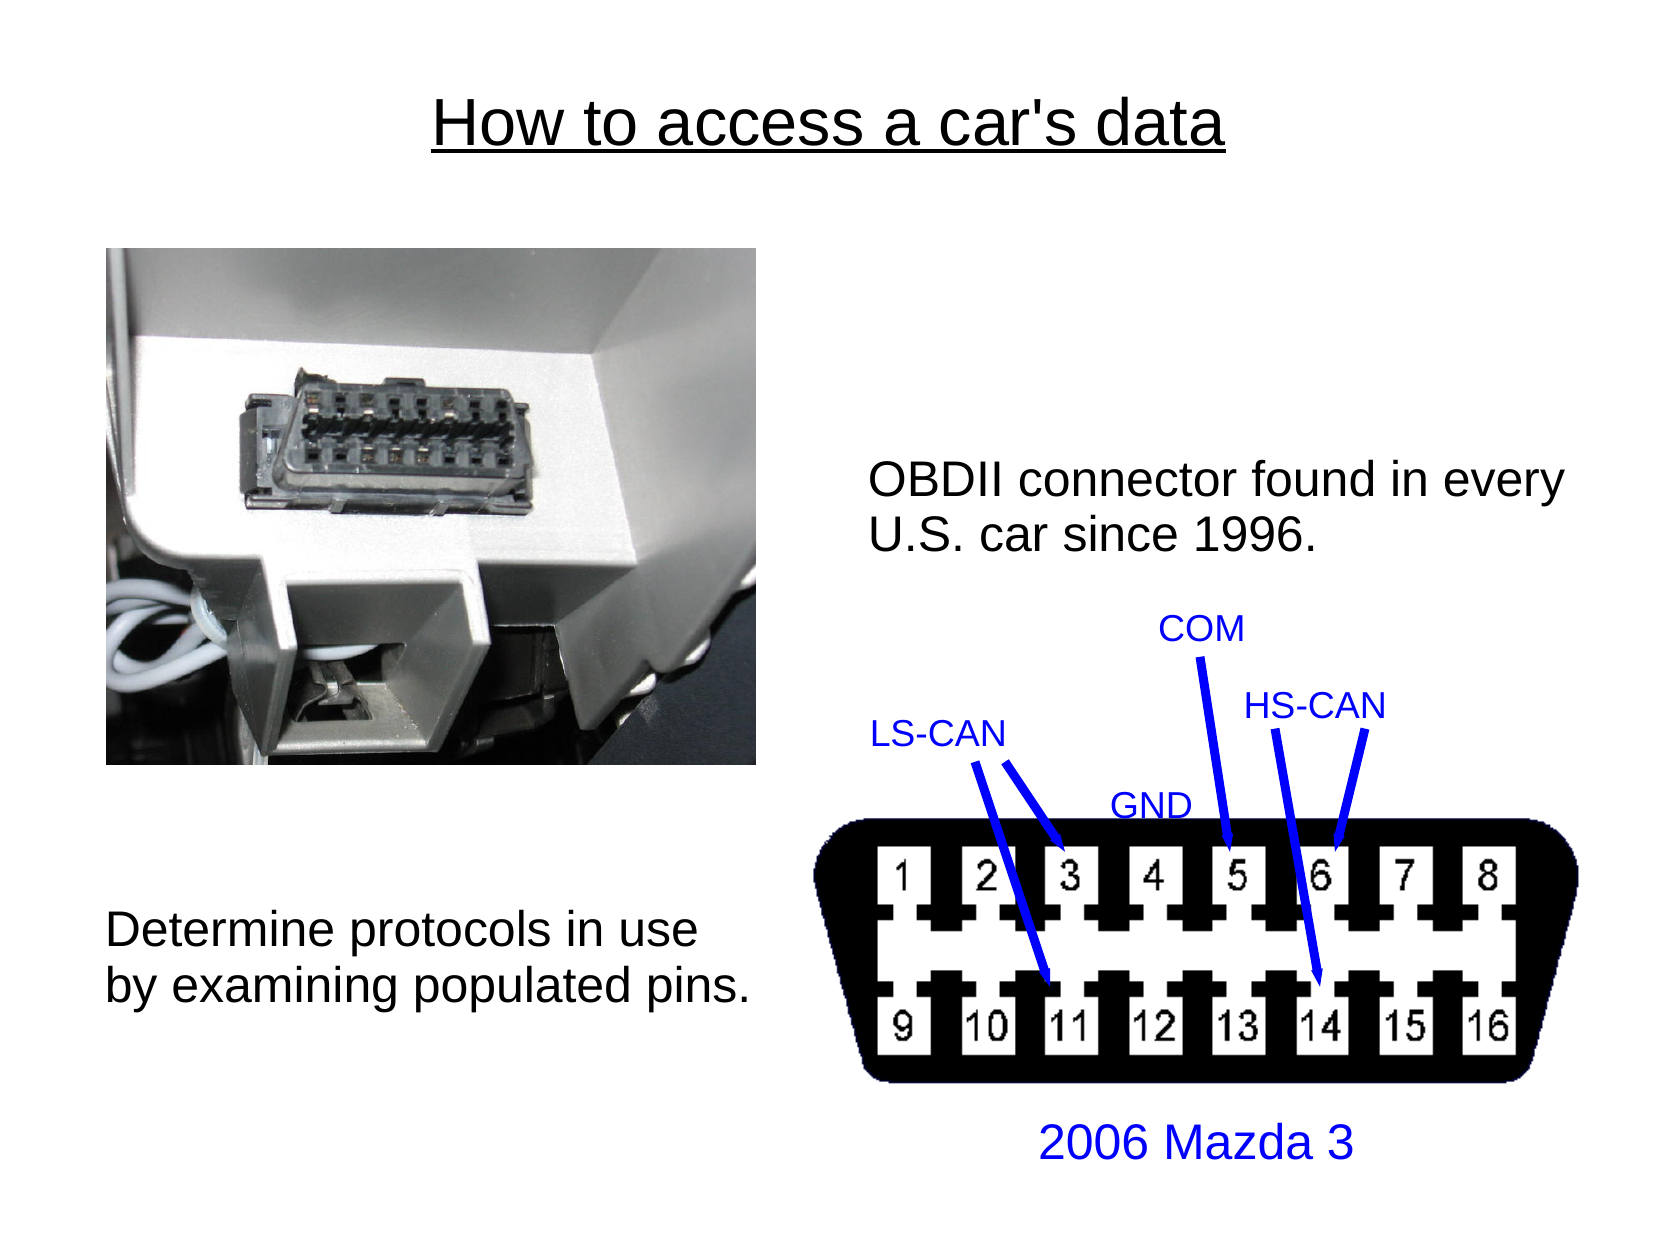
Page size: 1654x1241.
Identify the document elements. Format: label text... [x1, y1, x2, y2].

picture [106, 248, 756, 766]
title How to access a car's data [82, 49, 1576, 196]
text_box OBDII connector found in every U.S. car since 1996. [853, 443, 1581, 570]
text_box 2006 Mazda 3 [1023, 1106, 1370, 1178]
text_box HS-CAN [1228, 676, 1402, 734]
picture [795, 806, 1599, 1107]
text_box GND [1095, 776, 1208, 834]
text_box LS-CAN [855, 705, 1022, 762]
text_box Determine protocols in use by examining populated pins. [90, 893, 767, 1020]
text_box COM [1143, 600, 1261, 657]
